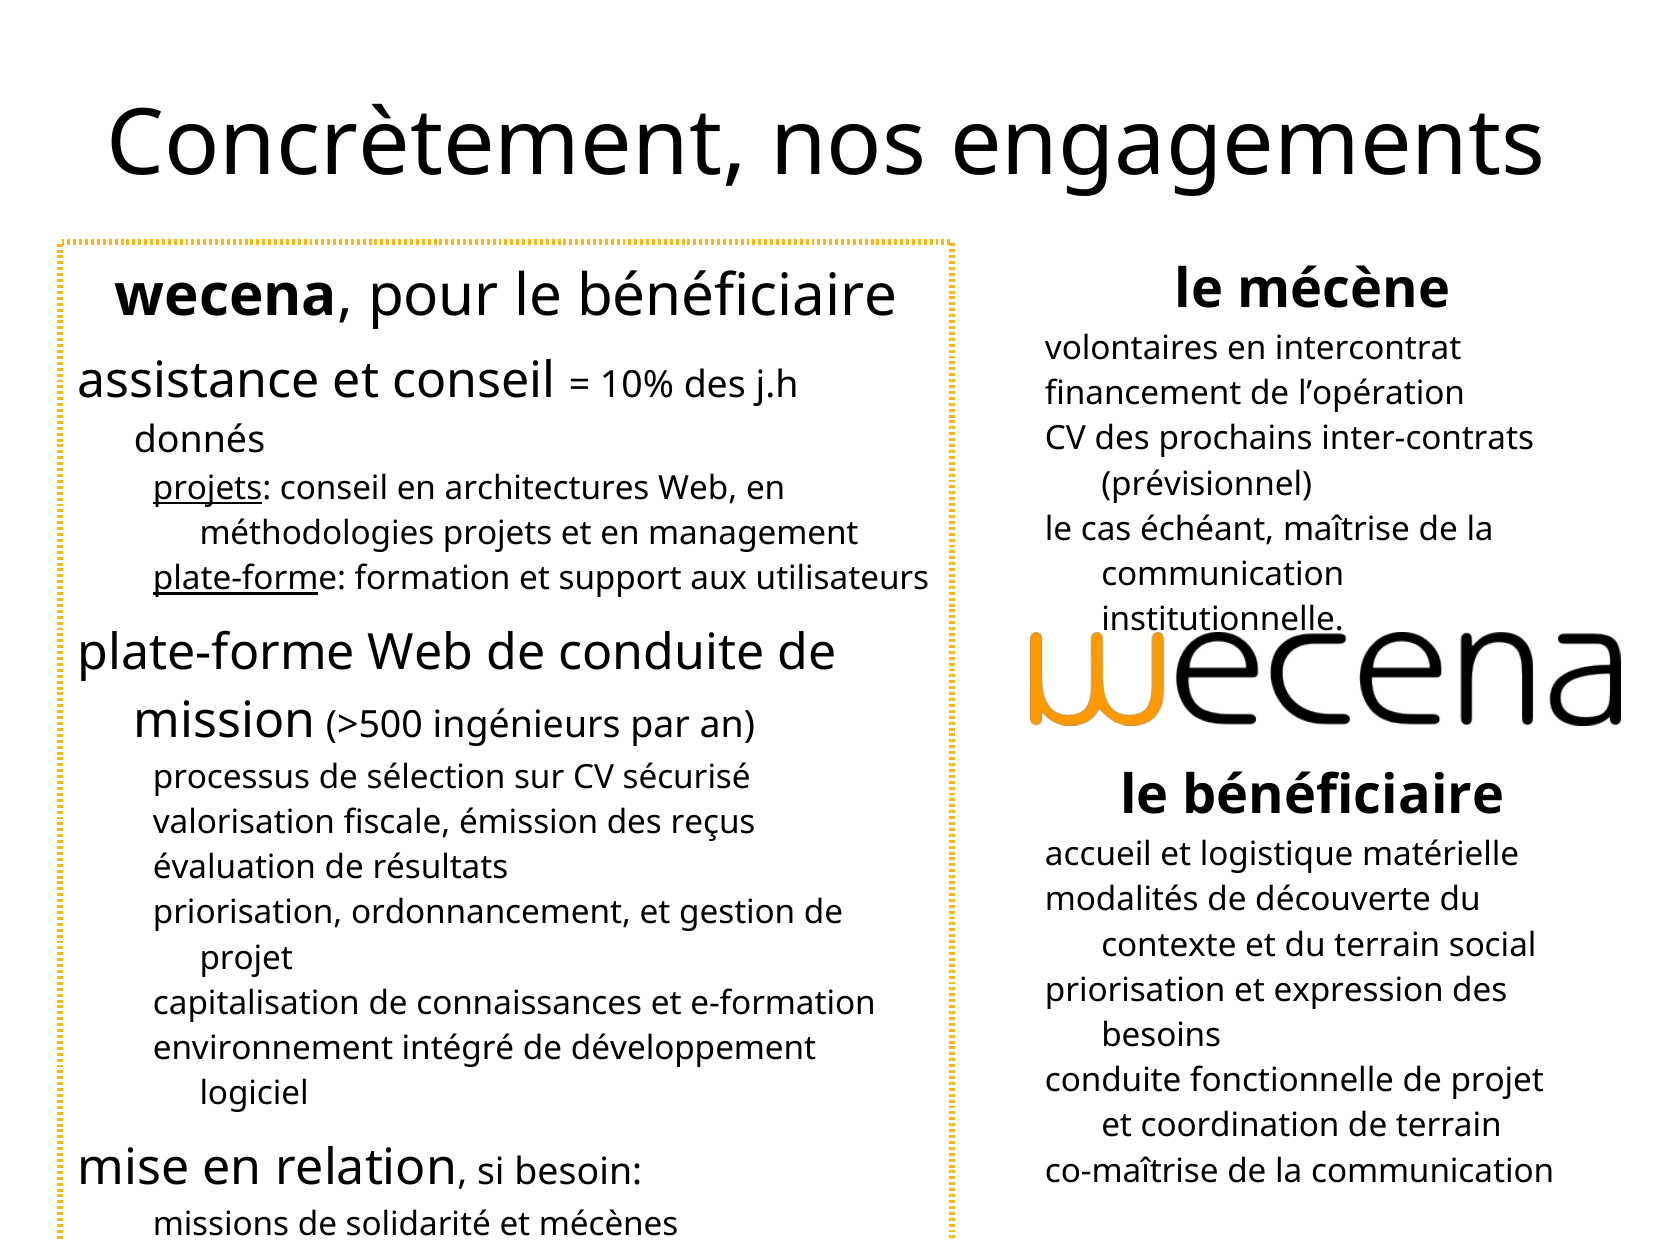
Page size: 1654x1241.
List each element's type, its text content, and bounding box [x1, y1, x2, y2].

title Concrètement, nos engagements [82, 35, 1571, 243]
picture [1030, 632, 1621, 726]
list le bénéficiaire accueil et logistique matérielle modalités de découverte du contexte et du terrain social priorisation et expression des besoins conduite fonctionnelle de projet et coordination de terrain co-maîtrise de la communication [1030, 748, 1595, 1227]
list le mécène volontaires en intercontrat financement de l’opération CV des prochains inter-contrats (prévisionnel) le cas échéant, maîtrise de la communication institutionnelle. [1030, 242, 1595, 622]
list wecena, pour le bénéficiaire assistance et conseil = 10% des j.h donnés projets: conseil en architectures Web, en méthodologies projets et en management plate-forme: formation et support aux utilisateurs plate-forme Web de conduite de mission (>500 ingénieurs par an) processus de sélection sur CV sécurisé valorisation fiscale, émission des reçus évaluation de résultats priorisation, ordonnancement, et gestion de projet capitalisation de connaissances et e-formation environnement intégré de développement logiciel mise en relation, si besoin: missions de solidarité et mécènes montage juridique et fiscal, suivi relationnel [60, 242, 953, 1220]
